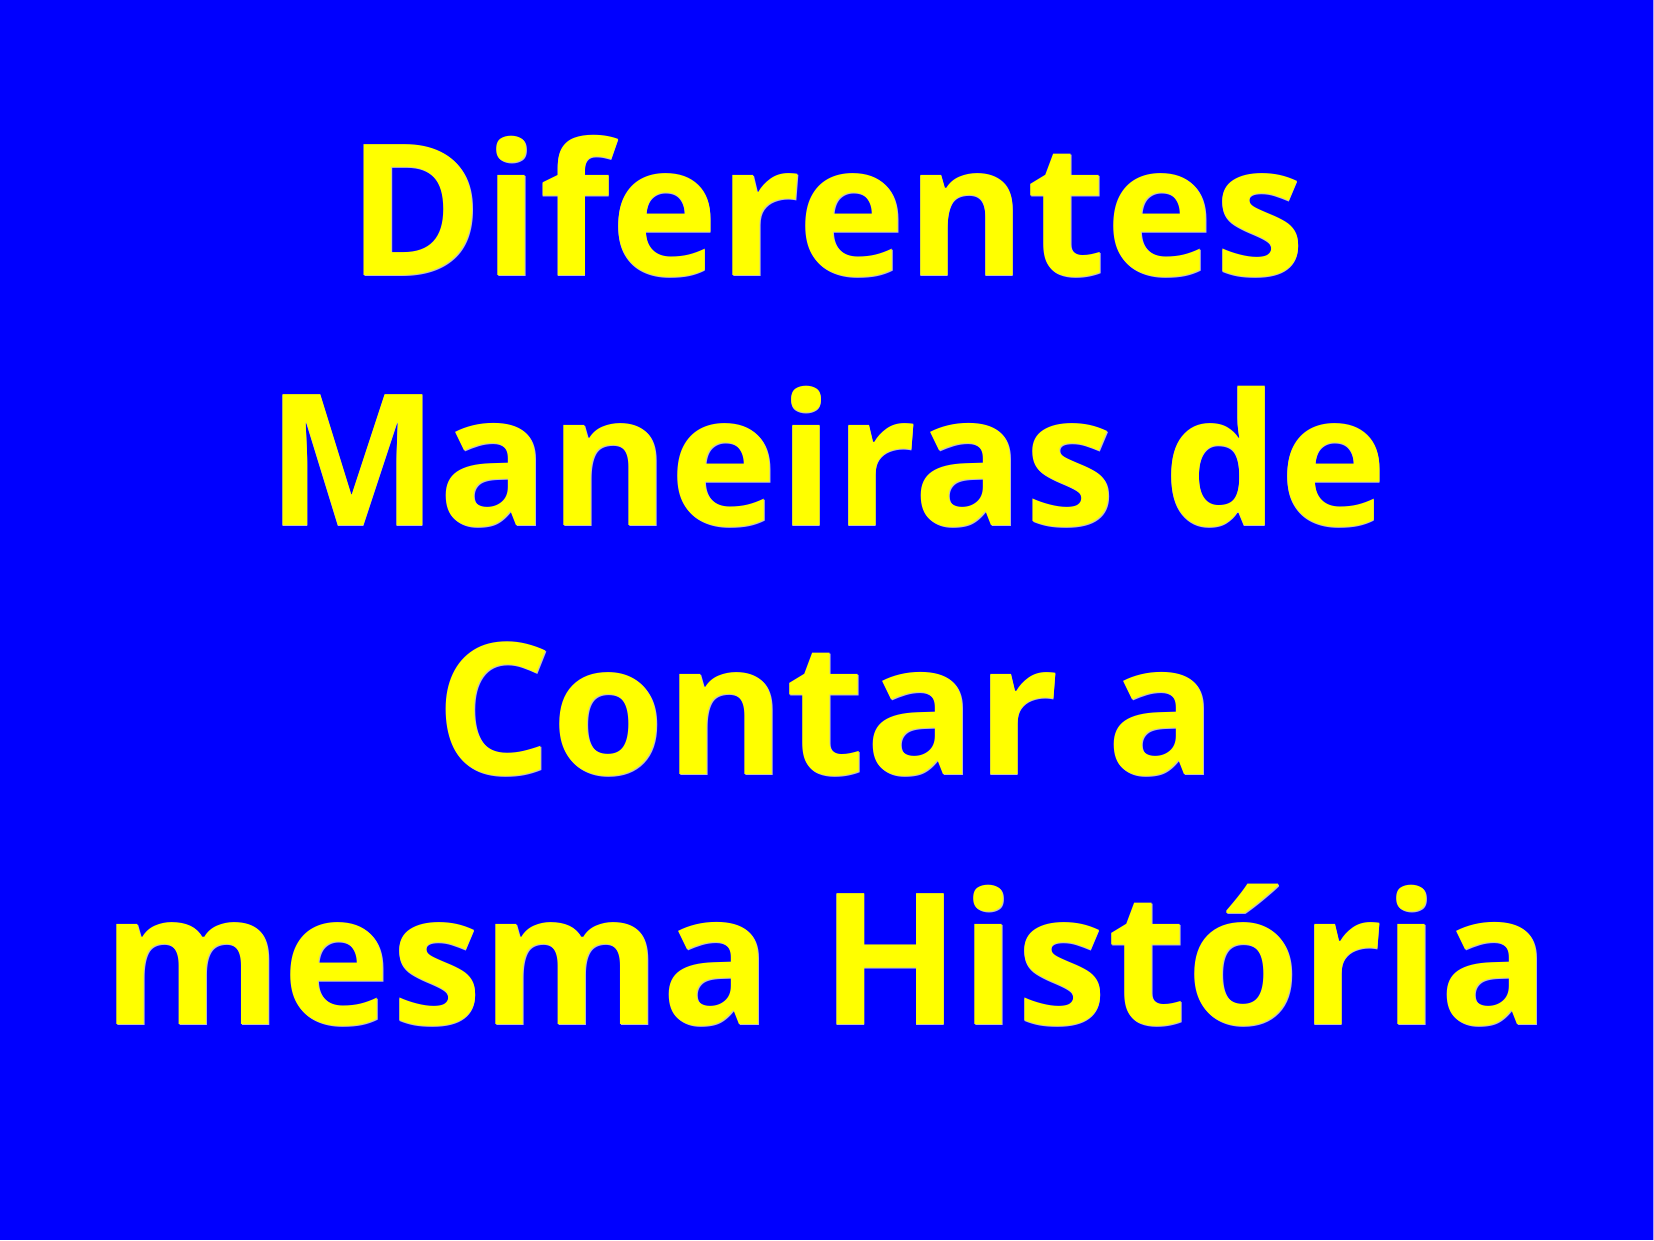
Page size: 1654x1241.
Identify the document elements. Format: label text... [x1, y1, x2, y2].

subtitle Diferentes Maneiras de Contar a mesma História [82, 49, 1571, 1109]
